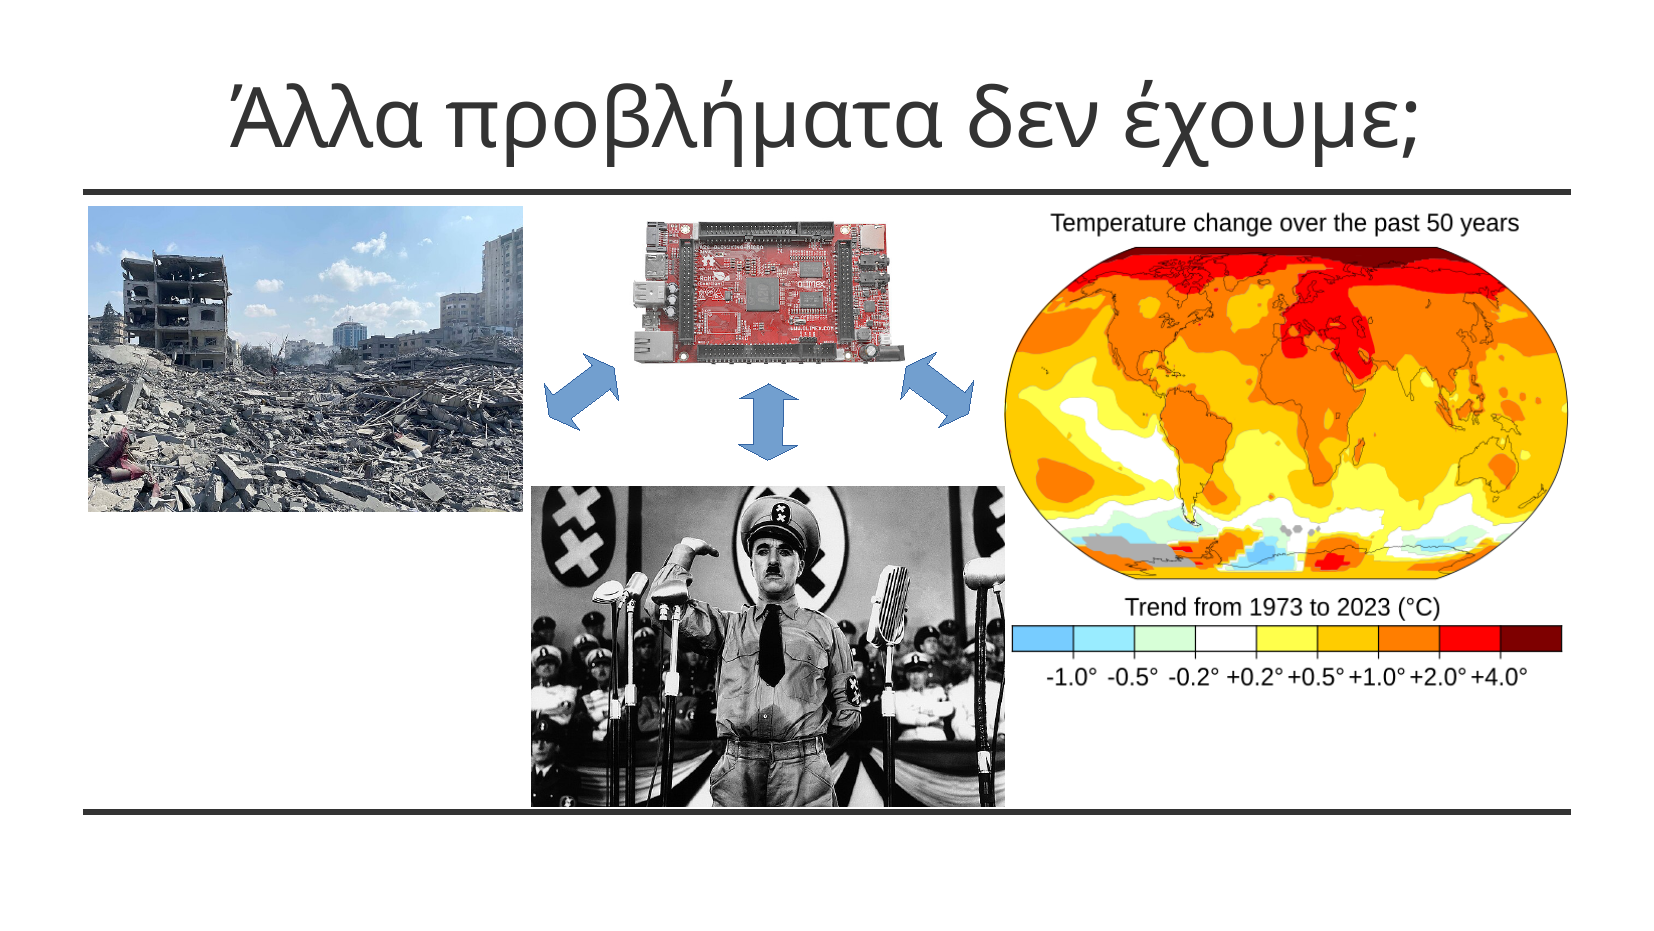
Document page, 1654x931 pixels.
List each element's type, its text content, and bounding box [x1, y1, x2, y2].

text_box [738, 383, 799, 461]
title Άλλα προβλήματα δεν έχουμε; [82, 37, 1571, 189]
picture [620, 208, 916, 376]
text_box [900, 352, 974, 428]
picture [88, 206, 523, 512]
picture [531, 198, 1571, 807]
text_box [544, 353, 619, 431]
